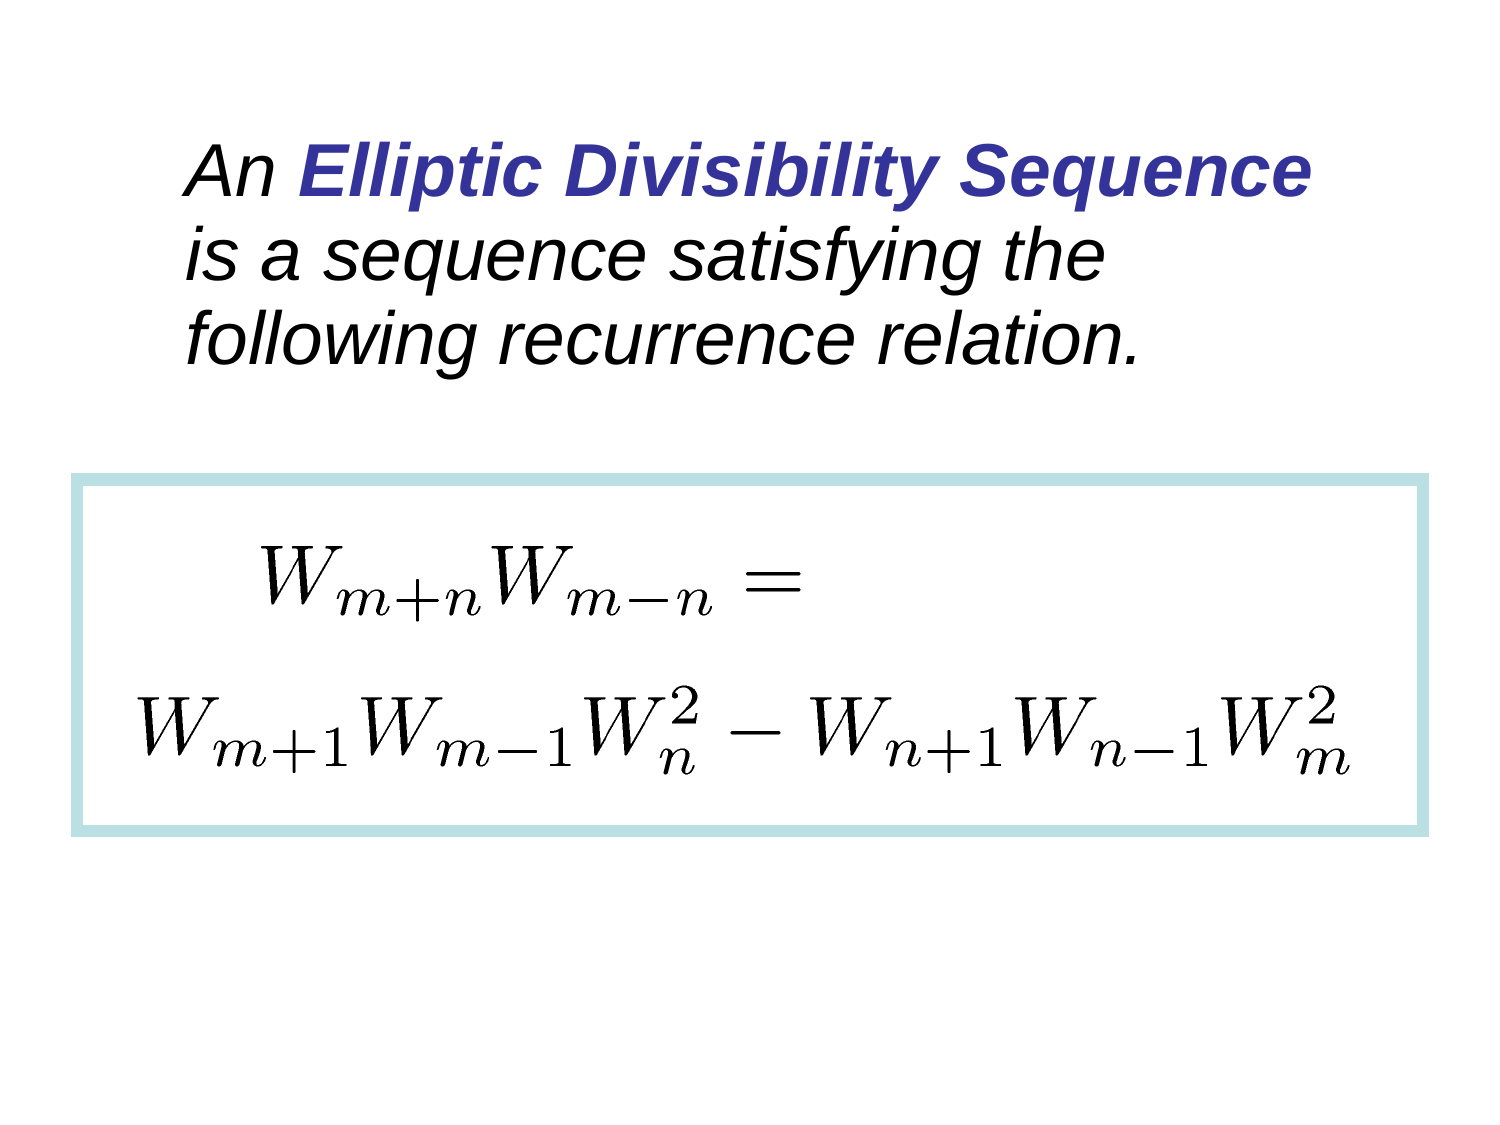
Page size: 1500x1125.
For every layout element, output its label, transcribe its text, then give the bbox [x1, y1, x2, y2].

title An Elliptic Divisibility Sequence is a sequence satisfying the following recurrence relation. [171, 111, 1376, 398]
picture [135, 538, 1353, 778]
